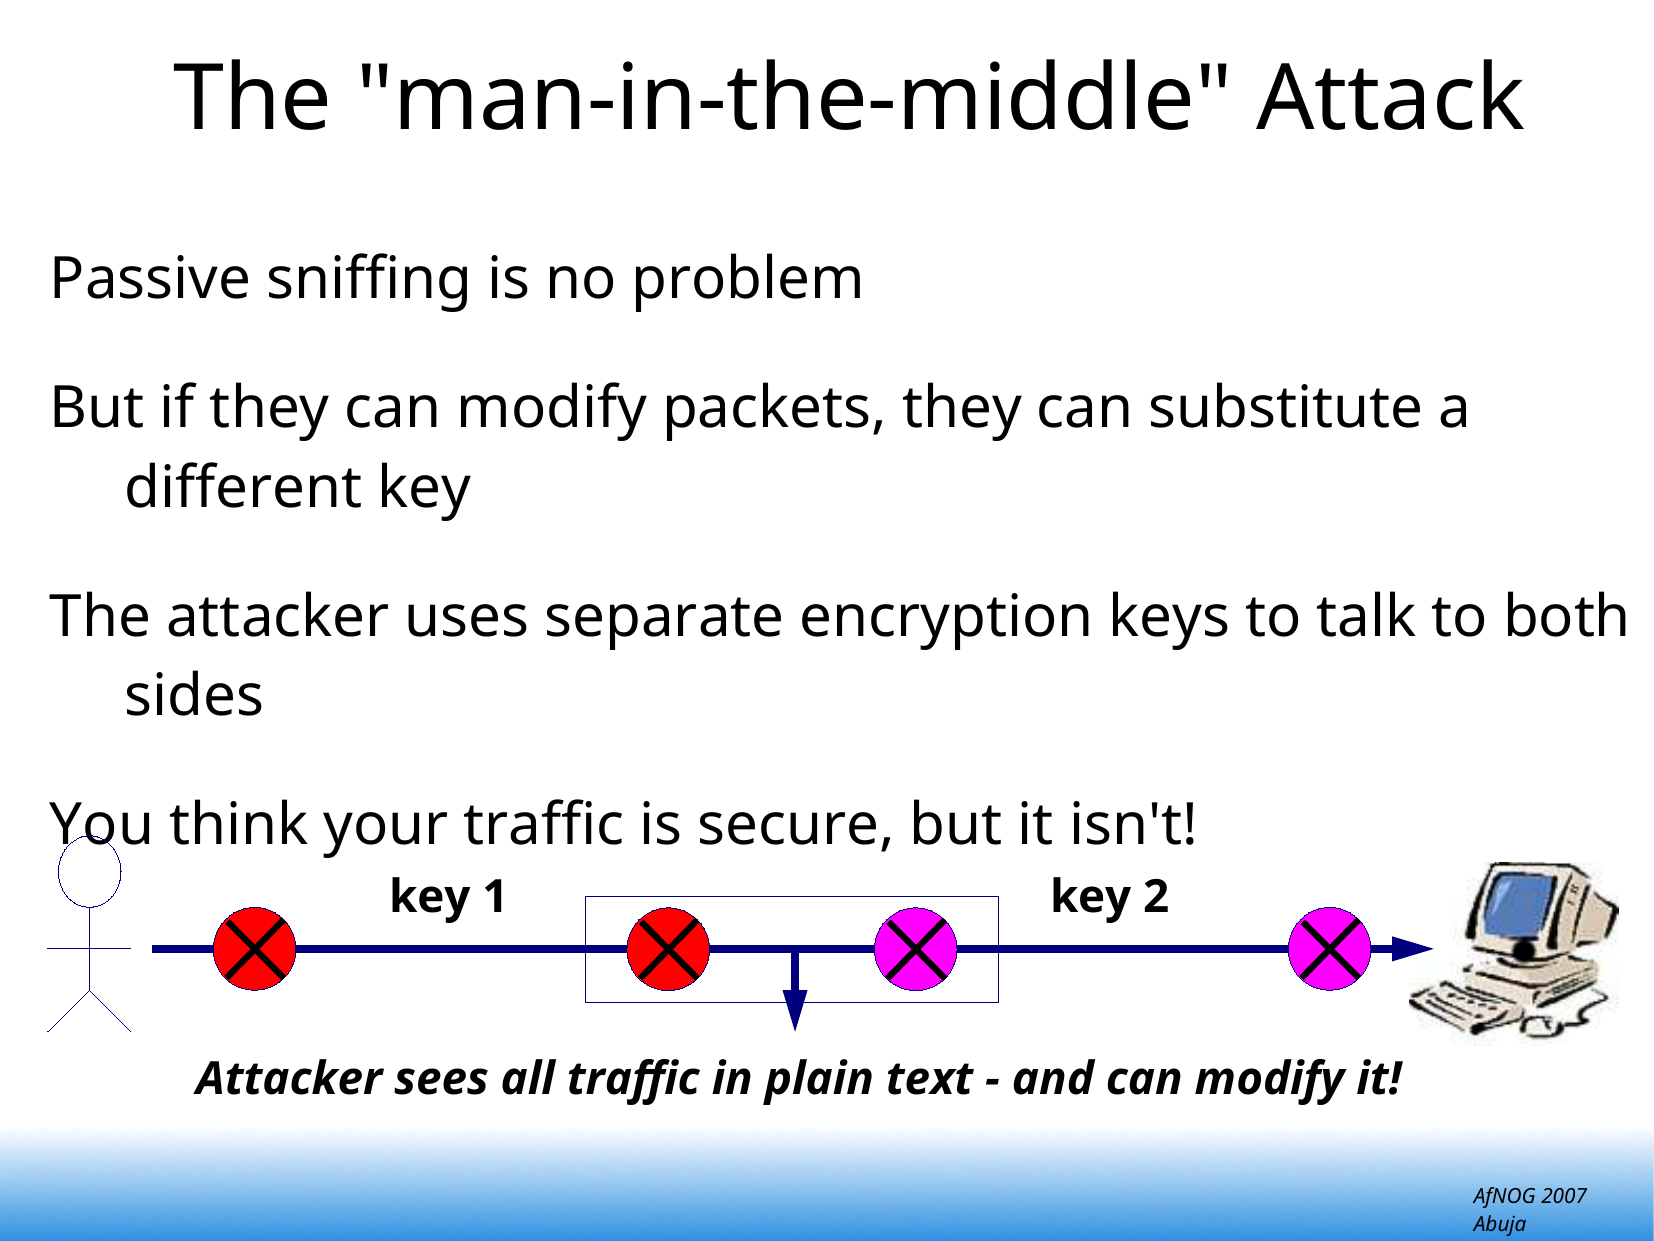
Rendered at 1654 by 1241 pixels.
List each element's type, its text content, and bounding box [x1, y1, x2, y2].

picture [0, 1124, 1654, 1241]
text_box [626, 907, 695, 991]
text_box [674, 922, 710, 976]
picture [1409, 862, 1619, 1046]
text_box [922, 923, 958, 976]
text_box [1336, 922, 1372, 975]
text_box [213, 907, 281, 991]
text_box key 2 [1050, 862, 1170, 926]
text_box key 1 [389, 862, 509, 926]
text_box [1288, 907, 1356, 991]
text_box [874, 907, 943, 991]
list Passive sniffing is no problem But if they can modify packets, they can substitute a different key The attacker uses separate encryption keys to talk to both sides You think your traffic is secure, but it isn't! [49, 236, 1632, 826]
text_box Attacker sees all traffic in plain text - and can modify it! [196, 1045, 1404, 1108]
title The "man-in-the-middle" Attack [71, 32, 1628, 230]
text_box [261, 922, 296, 975]
